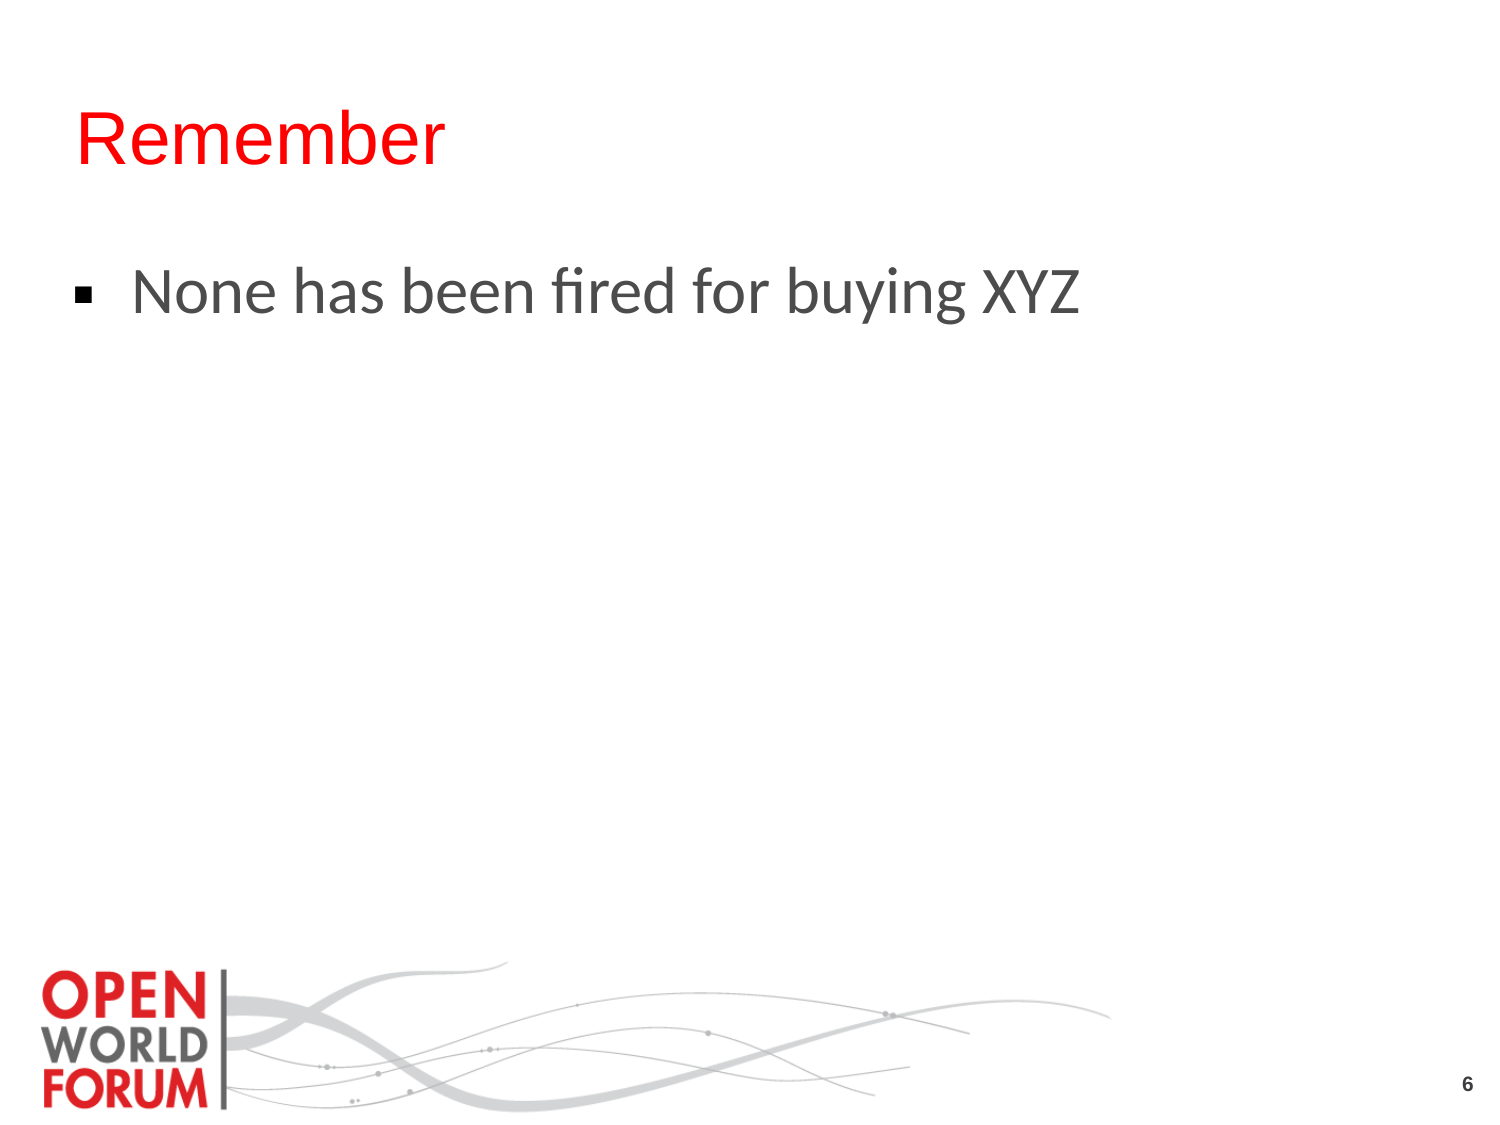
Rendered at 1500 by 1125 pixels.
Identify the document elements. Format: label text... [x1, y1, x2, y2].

picture [41, 957, 1112, 1119]
title Remember [75, 52, 1425, 226]
list None has been fired for buying XYZ [75, 263, 1425, 991]
